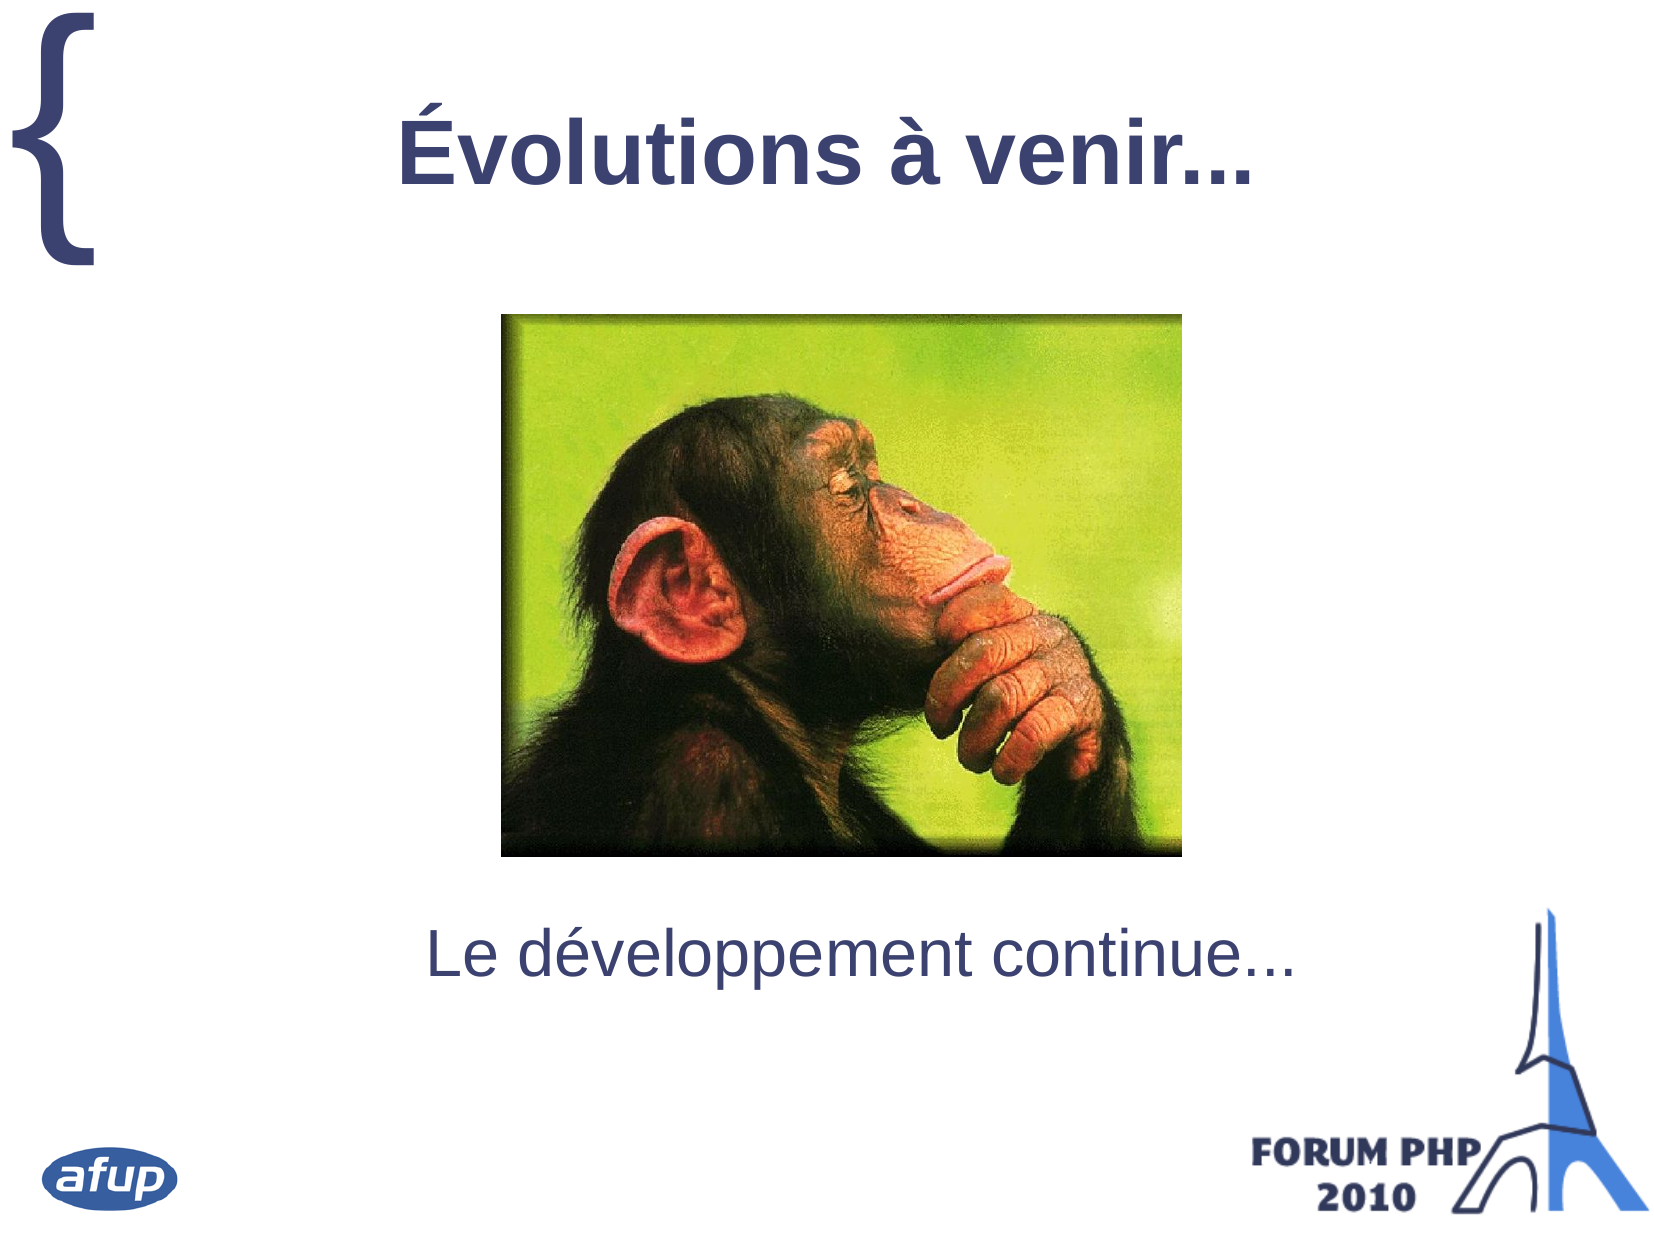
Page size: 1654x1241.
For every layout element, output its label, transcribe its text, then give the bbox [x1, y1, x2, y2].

picture [41, 1146, 178, 1211]
list Le développement continue... [82, 290, 1571, 1109]
title Évolutions à venir... [82, 49, 1571, 257]
picture [501, 314, 1182, 857]
picture [1240, 872, 1650, 1241]
